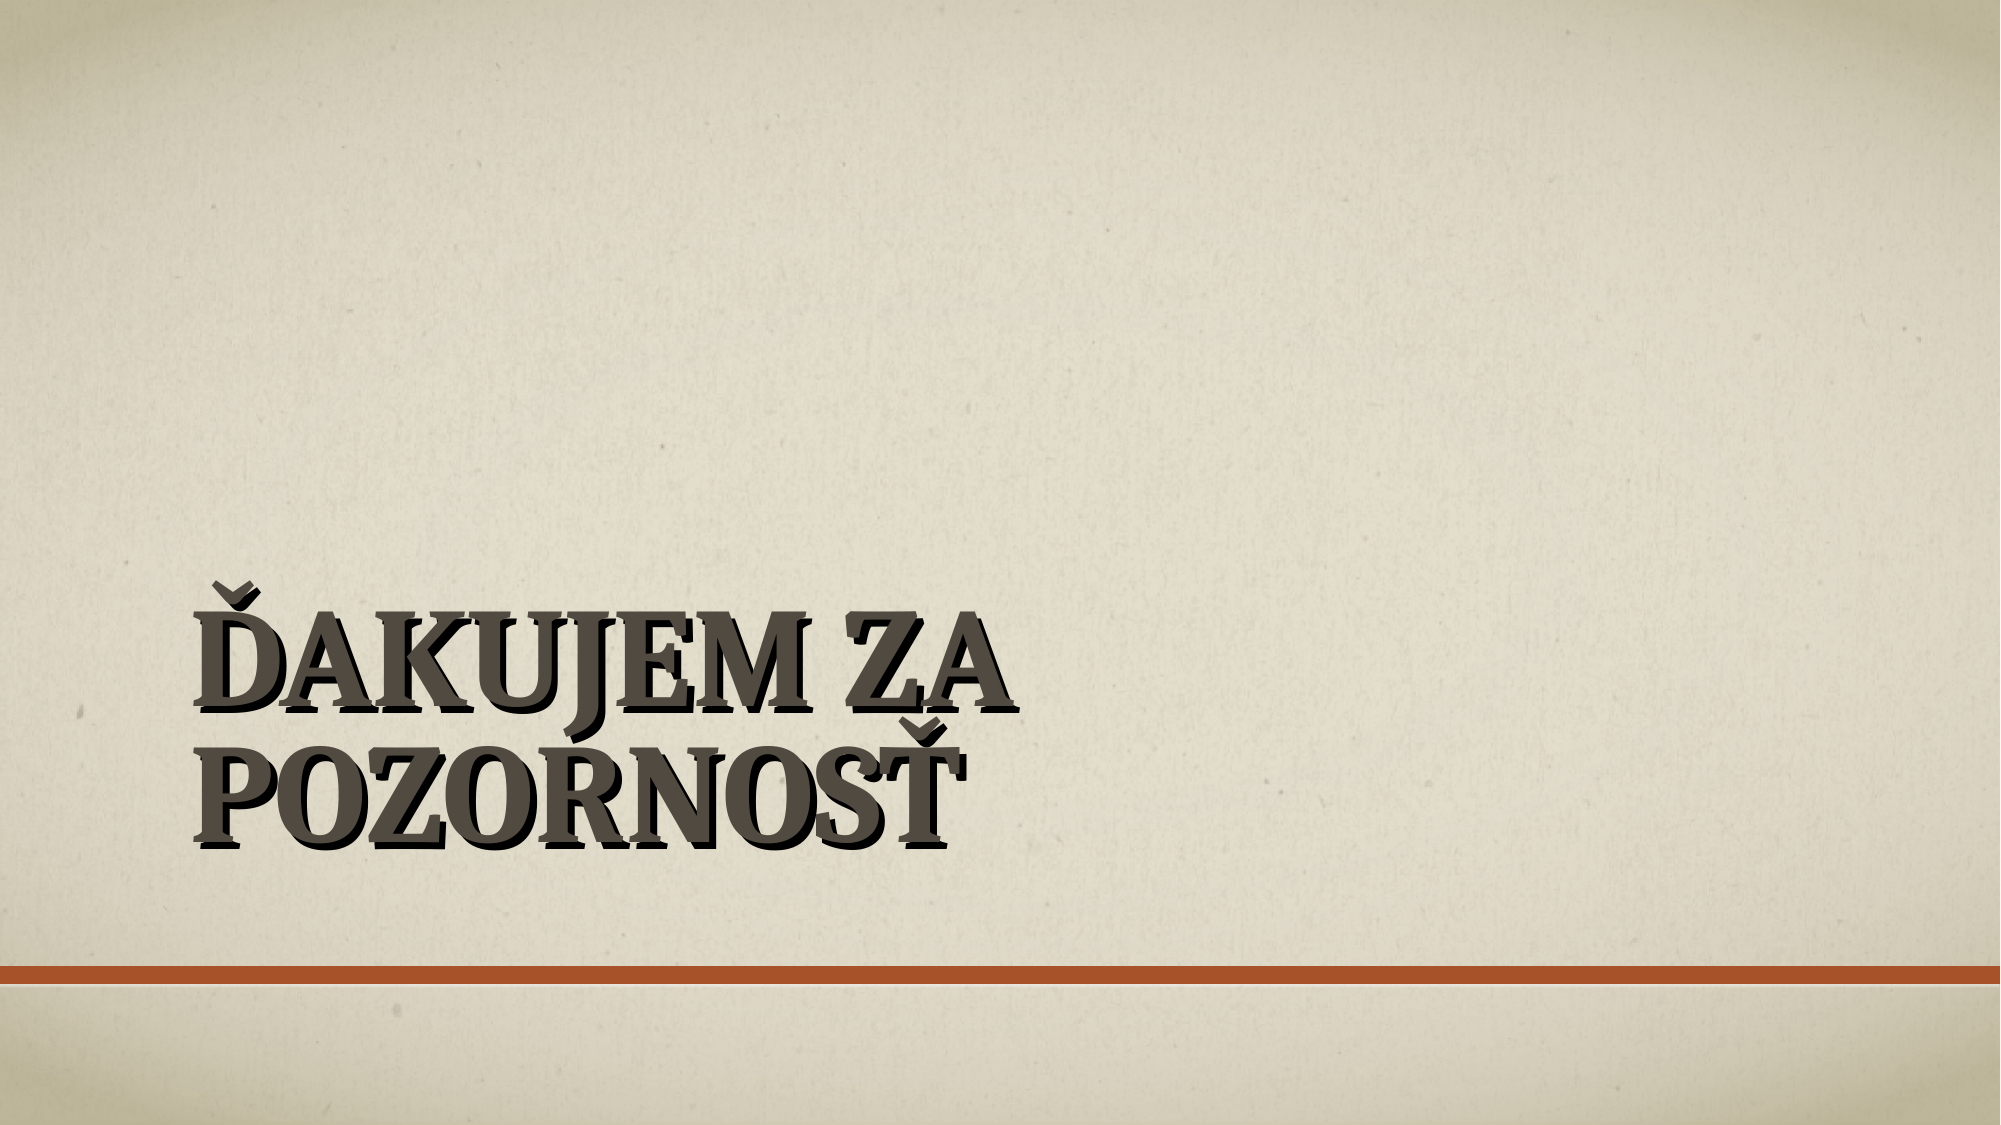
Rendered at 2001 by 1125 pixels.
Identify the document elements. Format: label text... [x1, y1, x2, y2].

title Ďakujem za pozornosť [174, 427, 1825, 878]
